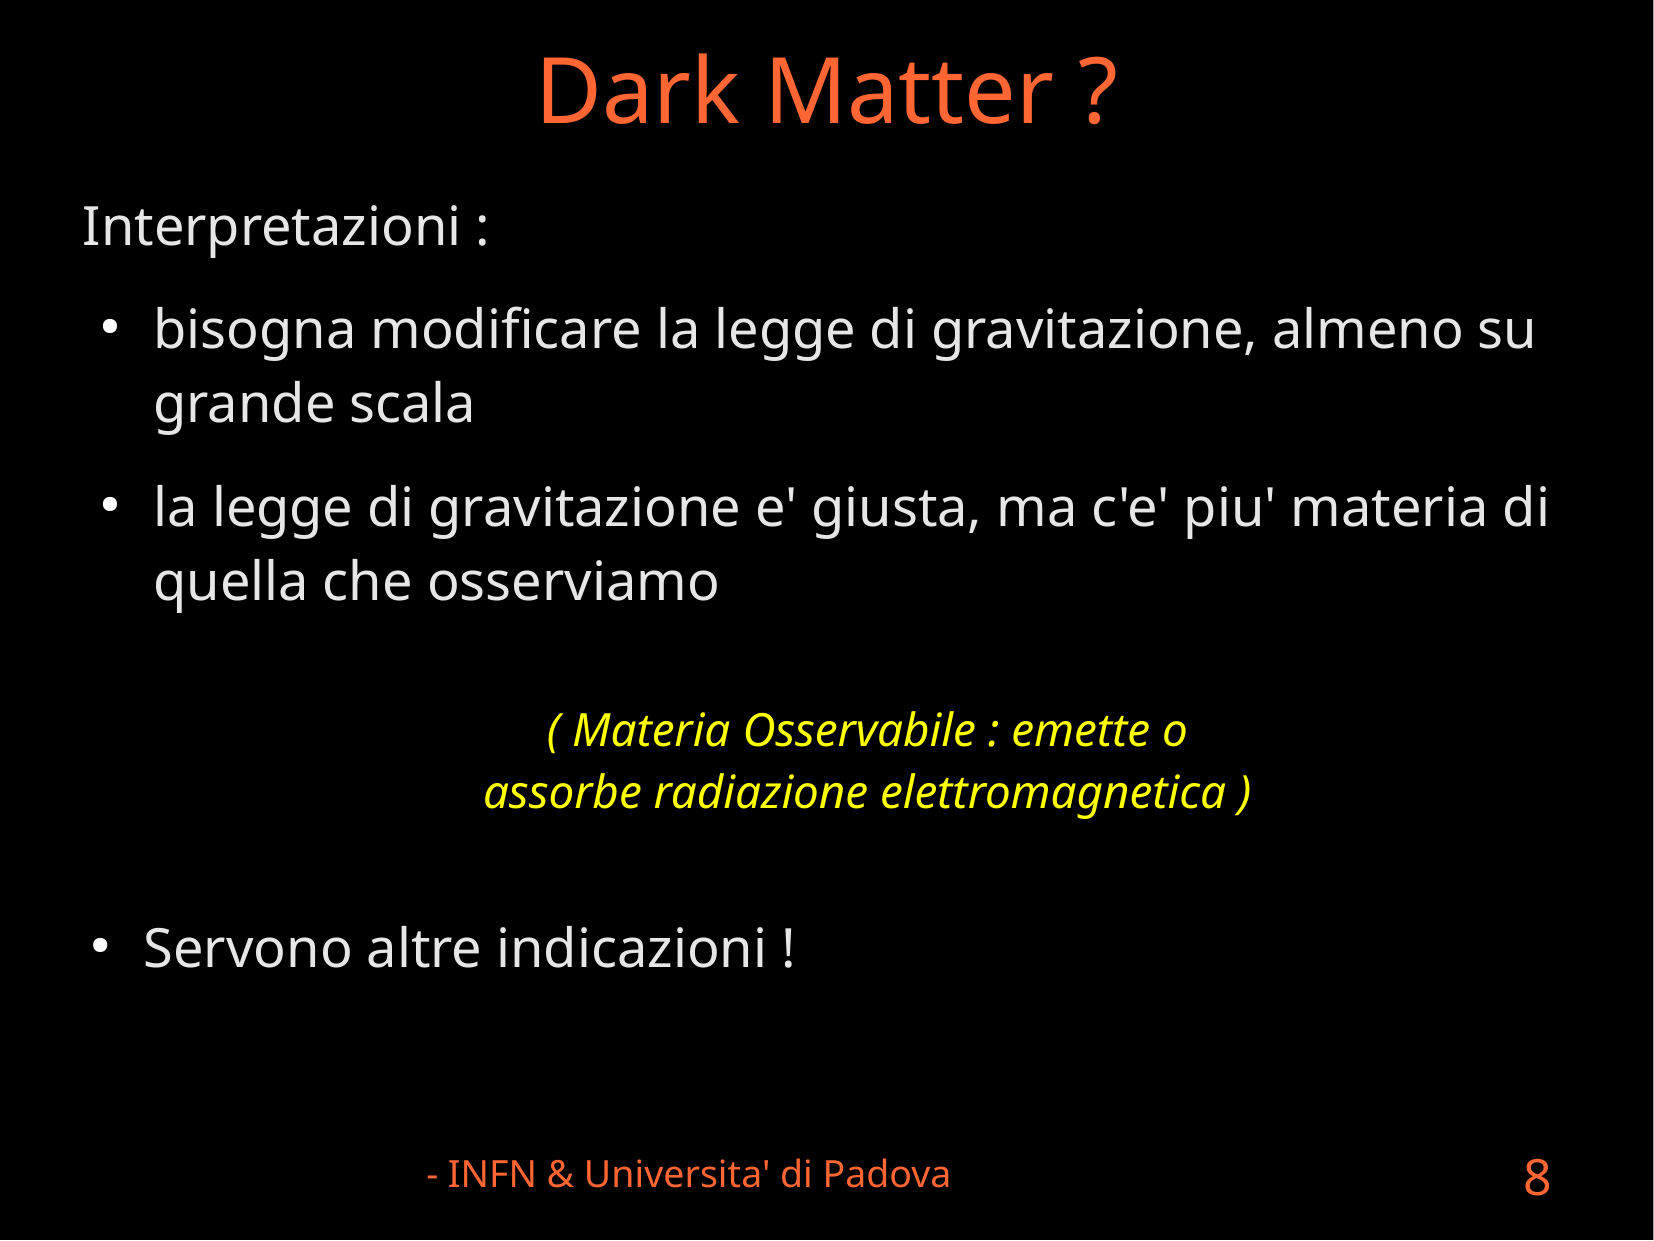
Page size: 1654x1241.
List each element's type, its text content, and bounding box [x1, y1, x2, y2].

list Servono altre indicazioni ! [72, 909, 973, 994]
list ( Materia Osservabile : emette o assorbe radiazione elettromagnetica ) [480, 697, 1255, 839]
list Interpretazioni : bisogna modificare la legge di gravitazione, almeno su grande scala la legge di gravitazione e' giusta, ma c'e' piu' materia di quella che osserviamo [82, 187, 1571, 1094]
title Dark Matter ? [82, 19, 1571, 157]
